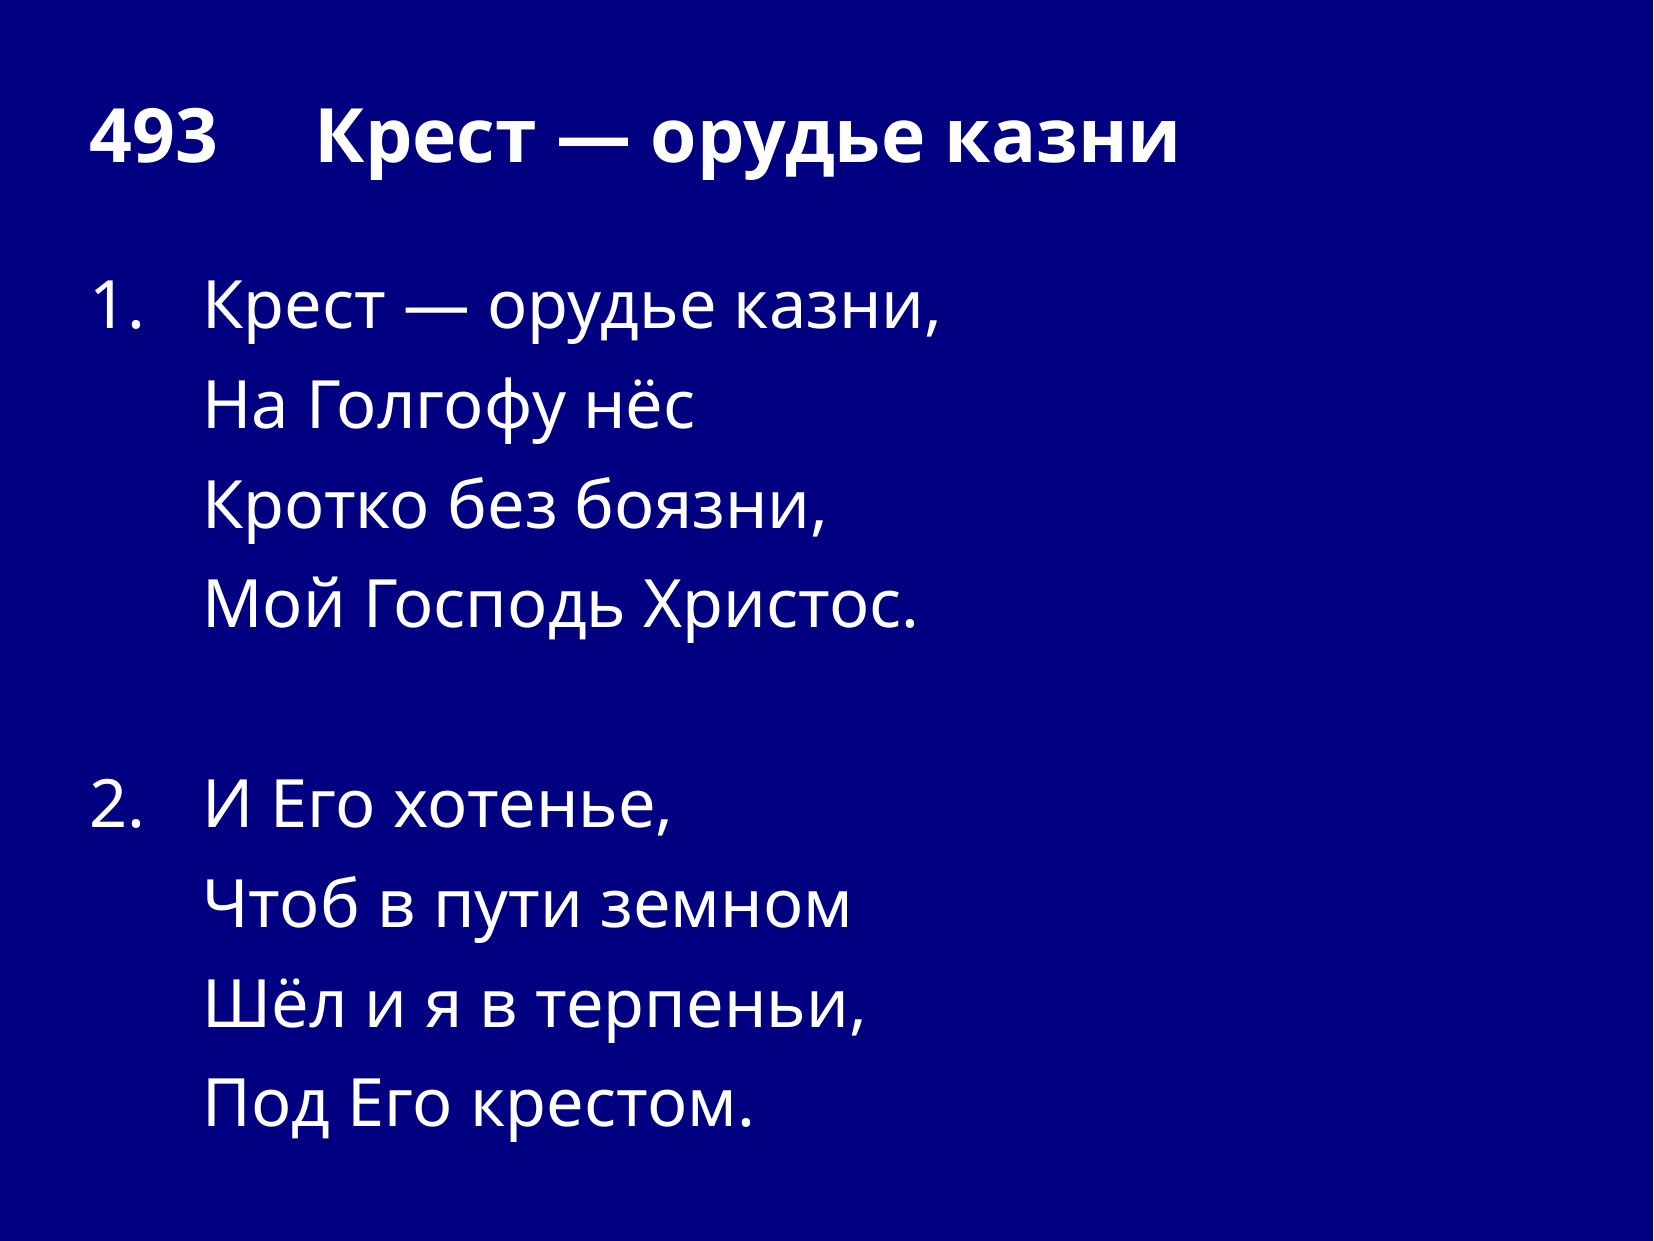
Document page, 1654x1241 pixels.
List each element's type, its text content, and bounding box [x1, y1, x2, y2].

text_box 1. Крест — орудье казни, На Голгофу нёс Кротко без боязни, Мой Господь Христос. 2. И Его хотенье, Чтоб в пути земном Шёл и я в терпеньи, Под Его крестом. [75, 188, 1576, 1163]
text_box 493 Крест — орудье казни [75, 75, 1576, 188]
